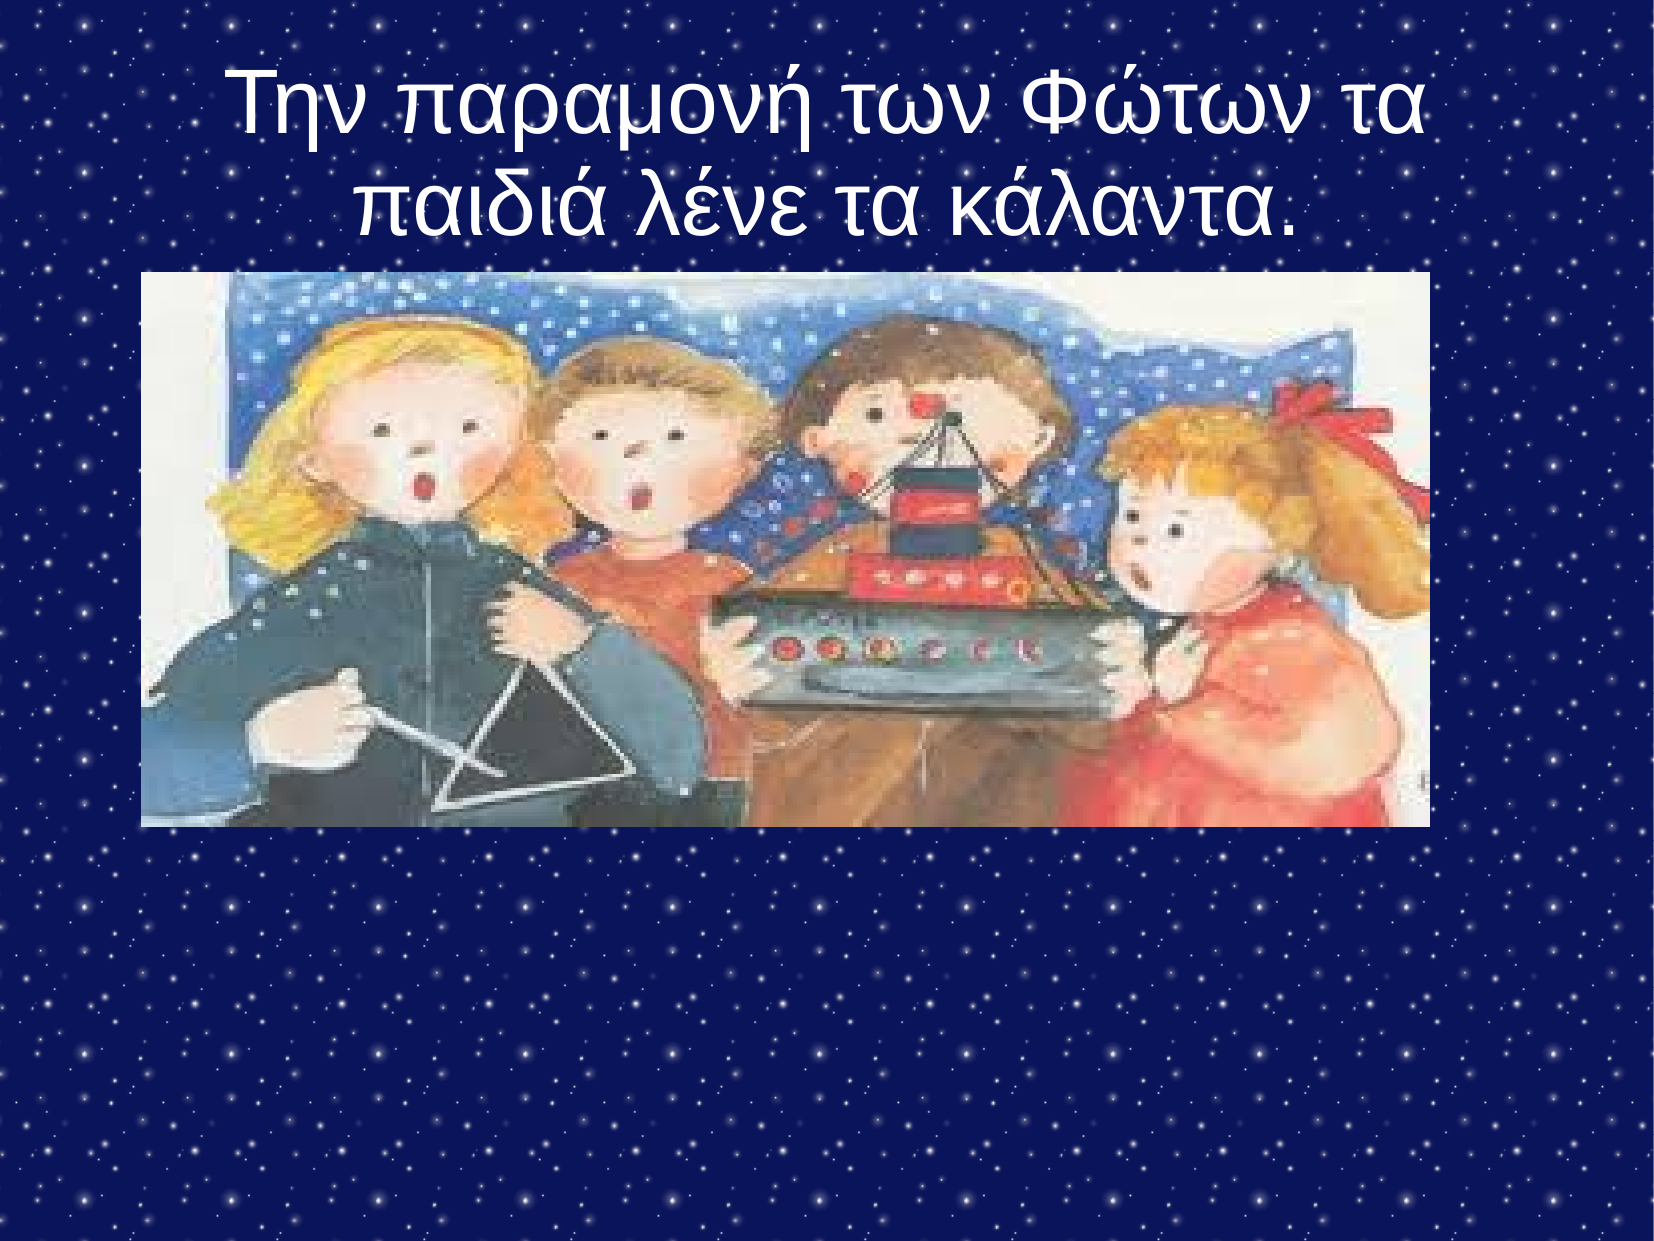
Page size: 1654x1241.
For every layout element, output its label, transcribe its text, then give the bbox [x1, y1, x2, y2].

title Την παραμονή των Φώτων τα παιδιά λένε τα κάλαντα. [82, 49, 1571, 257]
picture [0, 0, 1654, 1241]
